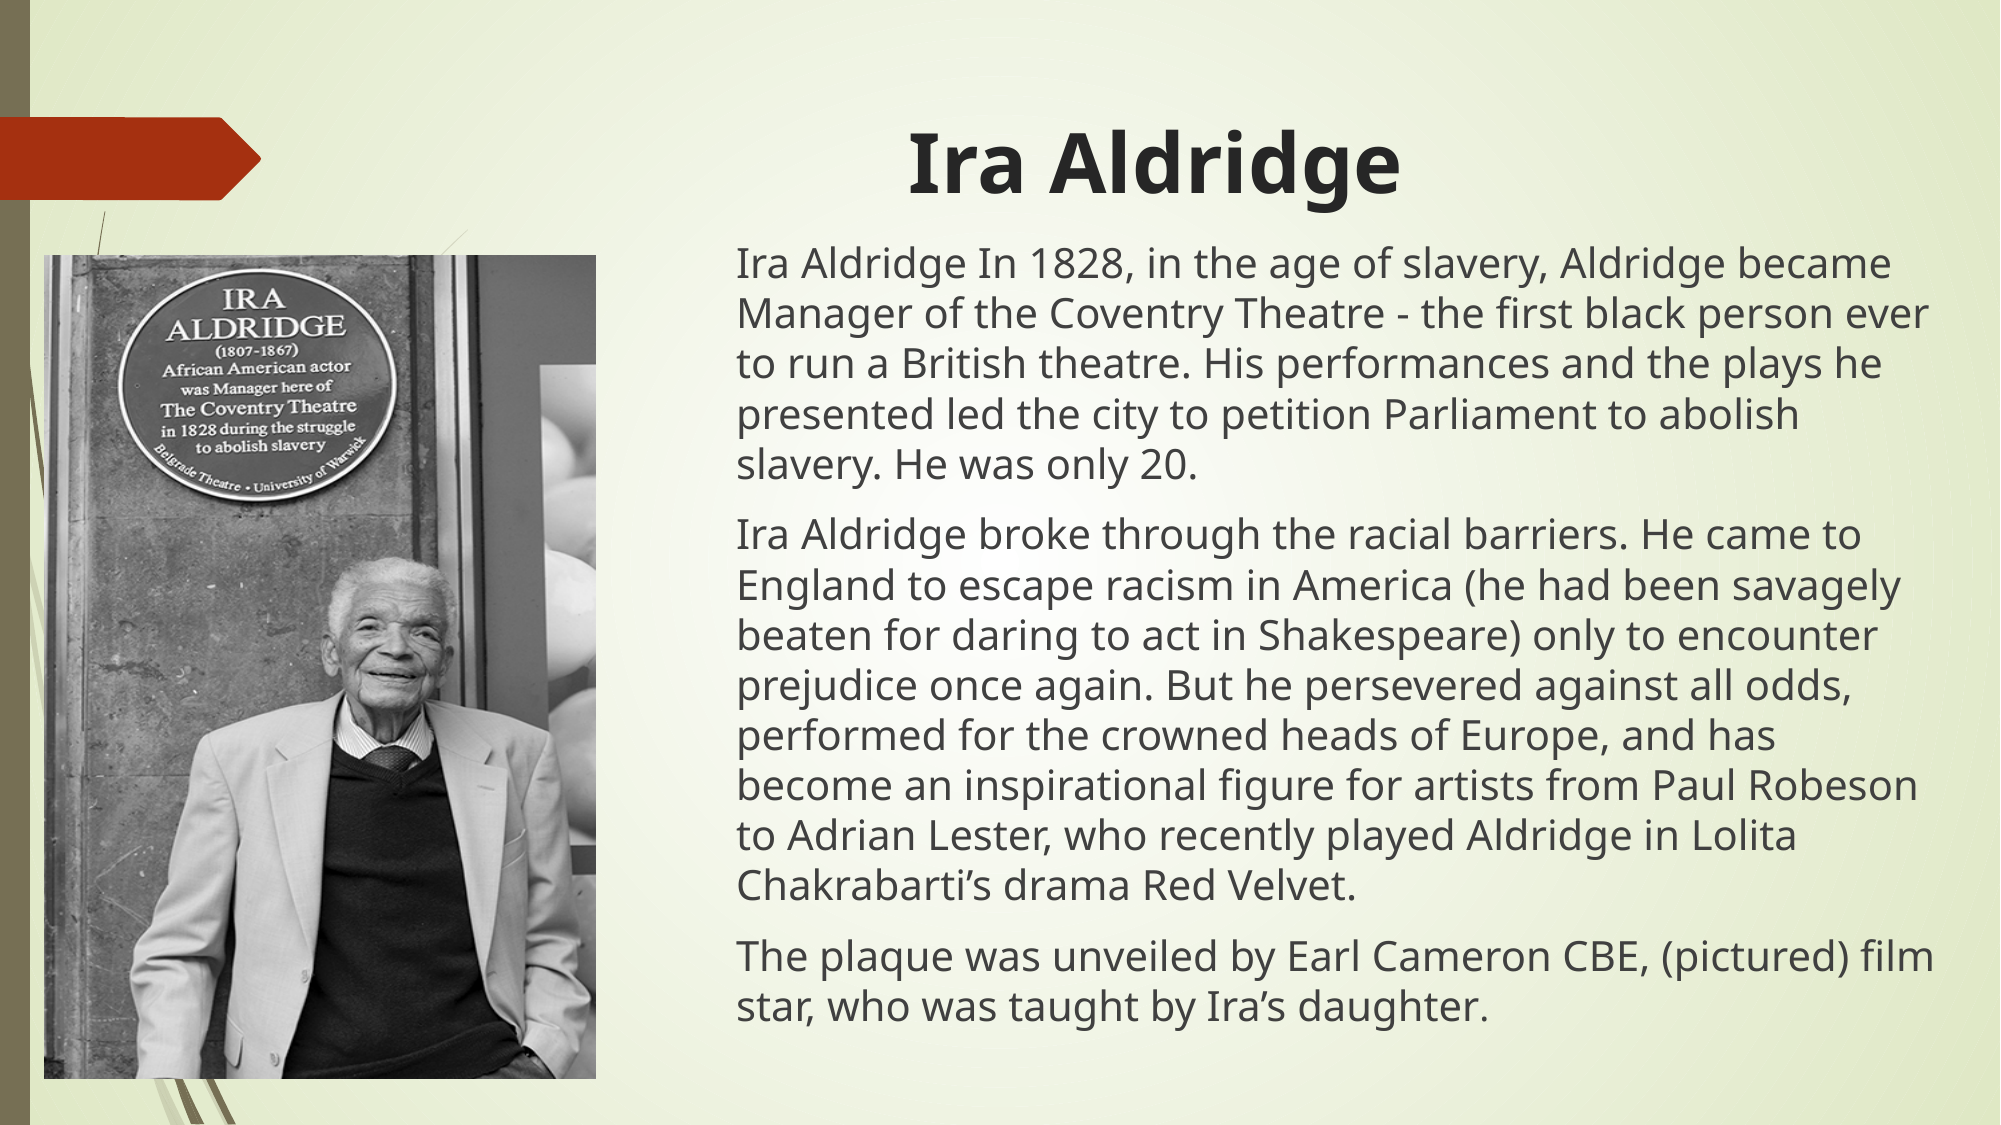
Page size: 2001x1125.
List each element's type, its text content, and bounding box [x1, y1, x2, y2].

list Ira Aldridge In 1828, in the age of slavery, Aldridge became Manager of the Coventry Theatre - the first black person ever to run a British theatre. His performances and the plays he presented led the city to petition Parliament to abolish slavery. He was only 20. Ira Aldridge broke through the racial barriers. He came to England to escape racism in America (he had been savagely beaten for daring to act in Shakespeare) only to encounter prejudice once again. But he persevered against all odds, performed for the crowned heads of Europe, and has become an inspirational figure for artists from Paul Robeson to Adrian Lester, who recently played Aldridge in Lolita Chakrabarti’s drama Red Velvet. The plaque was unveiled by Earl Cameron CBE, (pictured) film star, who was taught by Ira’s daughter. [720, 229, 1956, 1054]
title Ira Aldridge [425, 102, 1888, 313]
picture [44, 255, 596, 1080]
